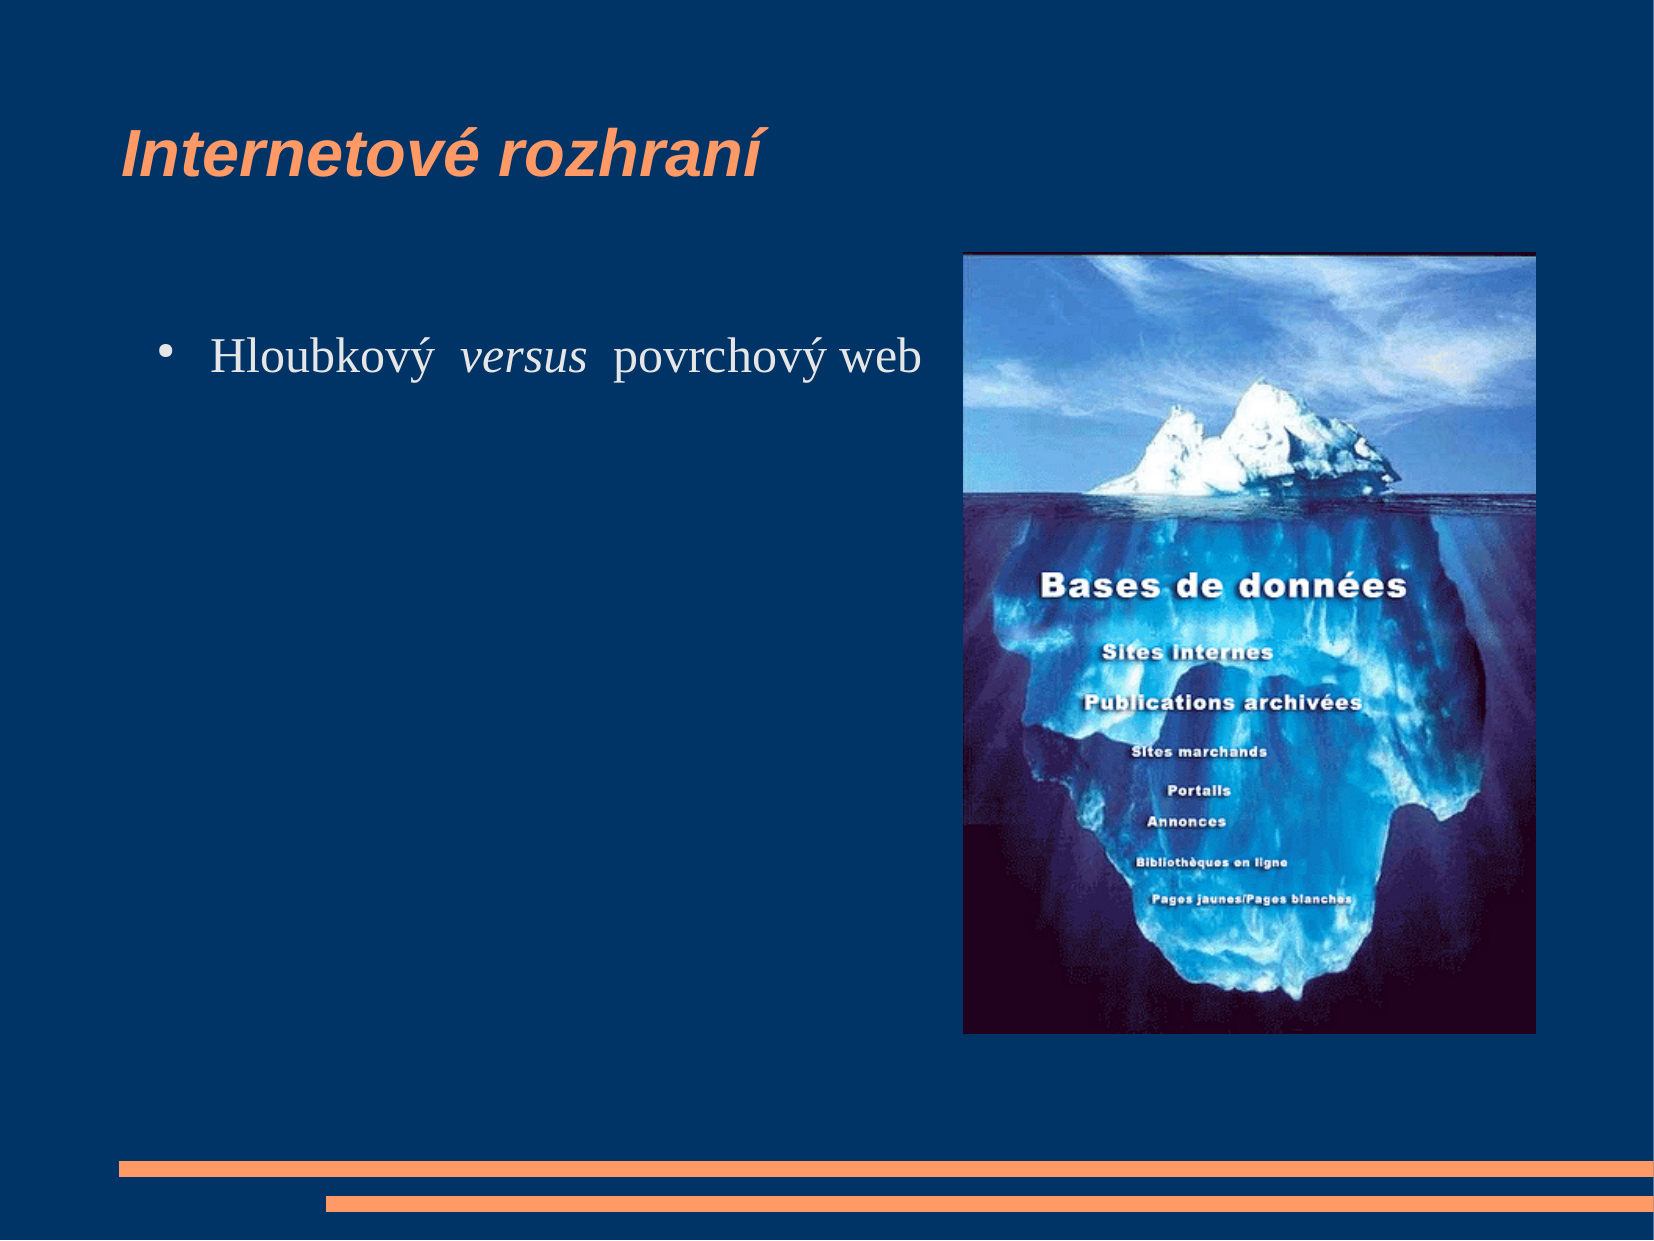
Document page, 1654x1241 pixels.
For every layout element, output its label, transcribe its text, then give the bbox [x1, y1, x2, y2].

title Internetové rozhraní [121, 46, 1534, 254]
list Hloubkový versus povrchový web [121, 322, 1561, 1132]
picture [963, 252, 1536, 1034]
